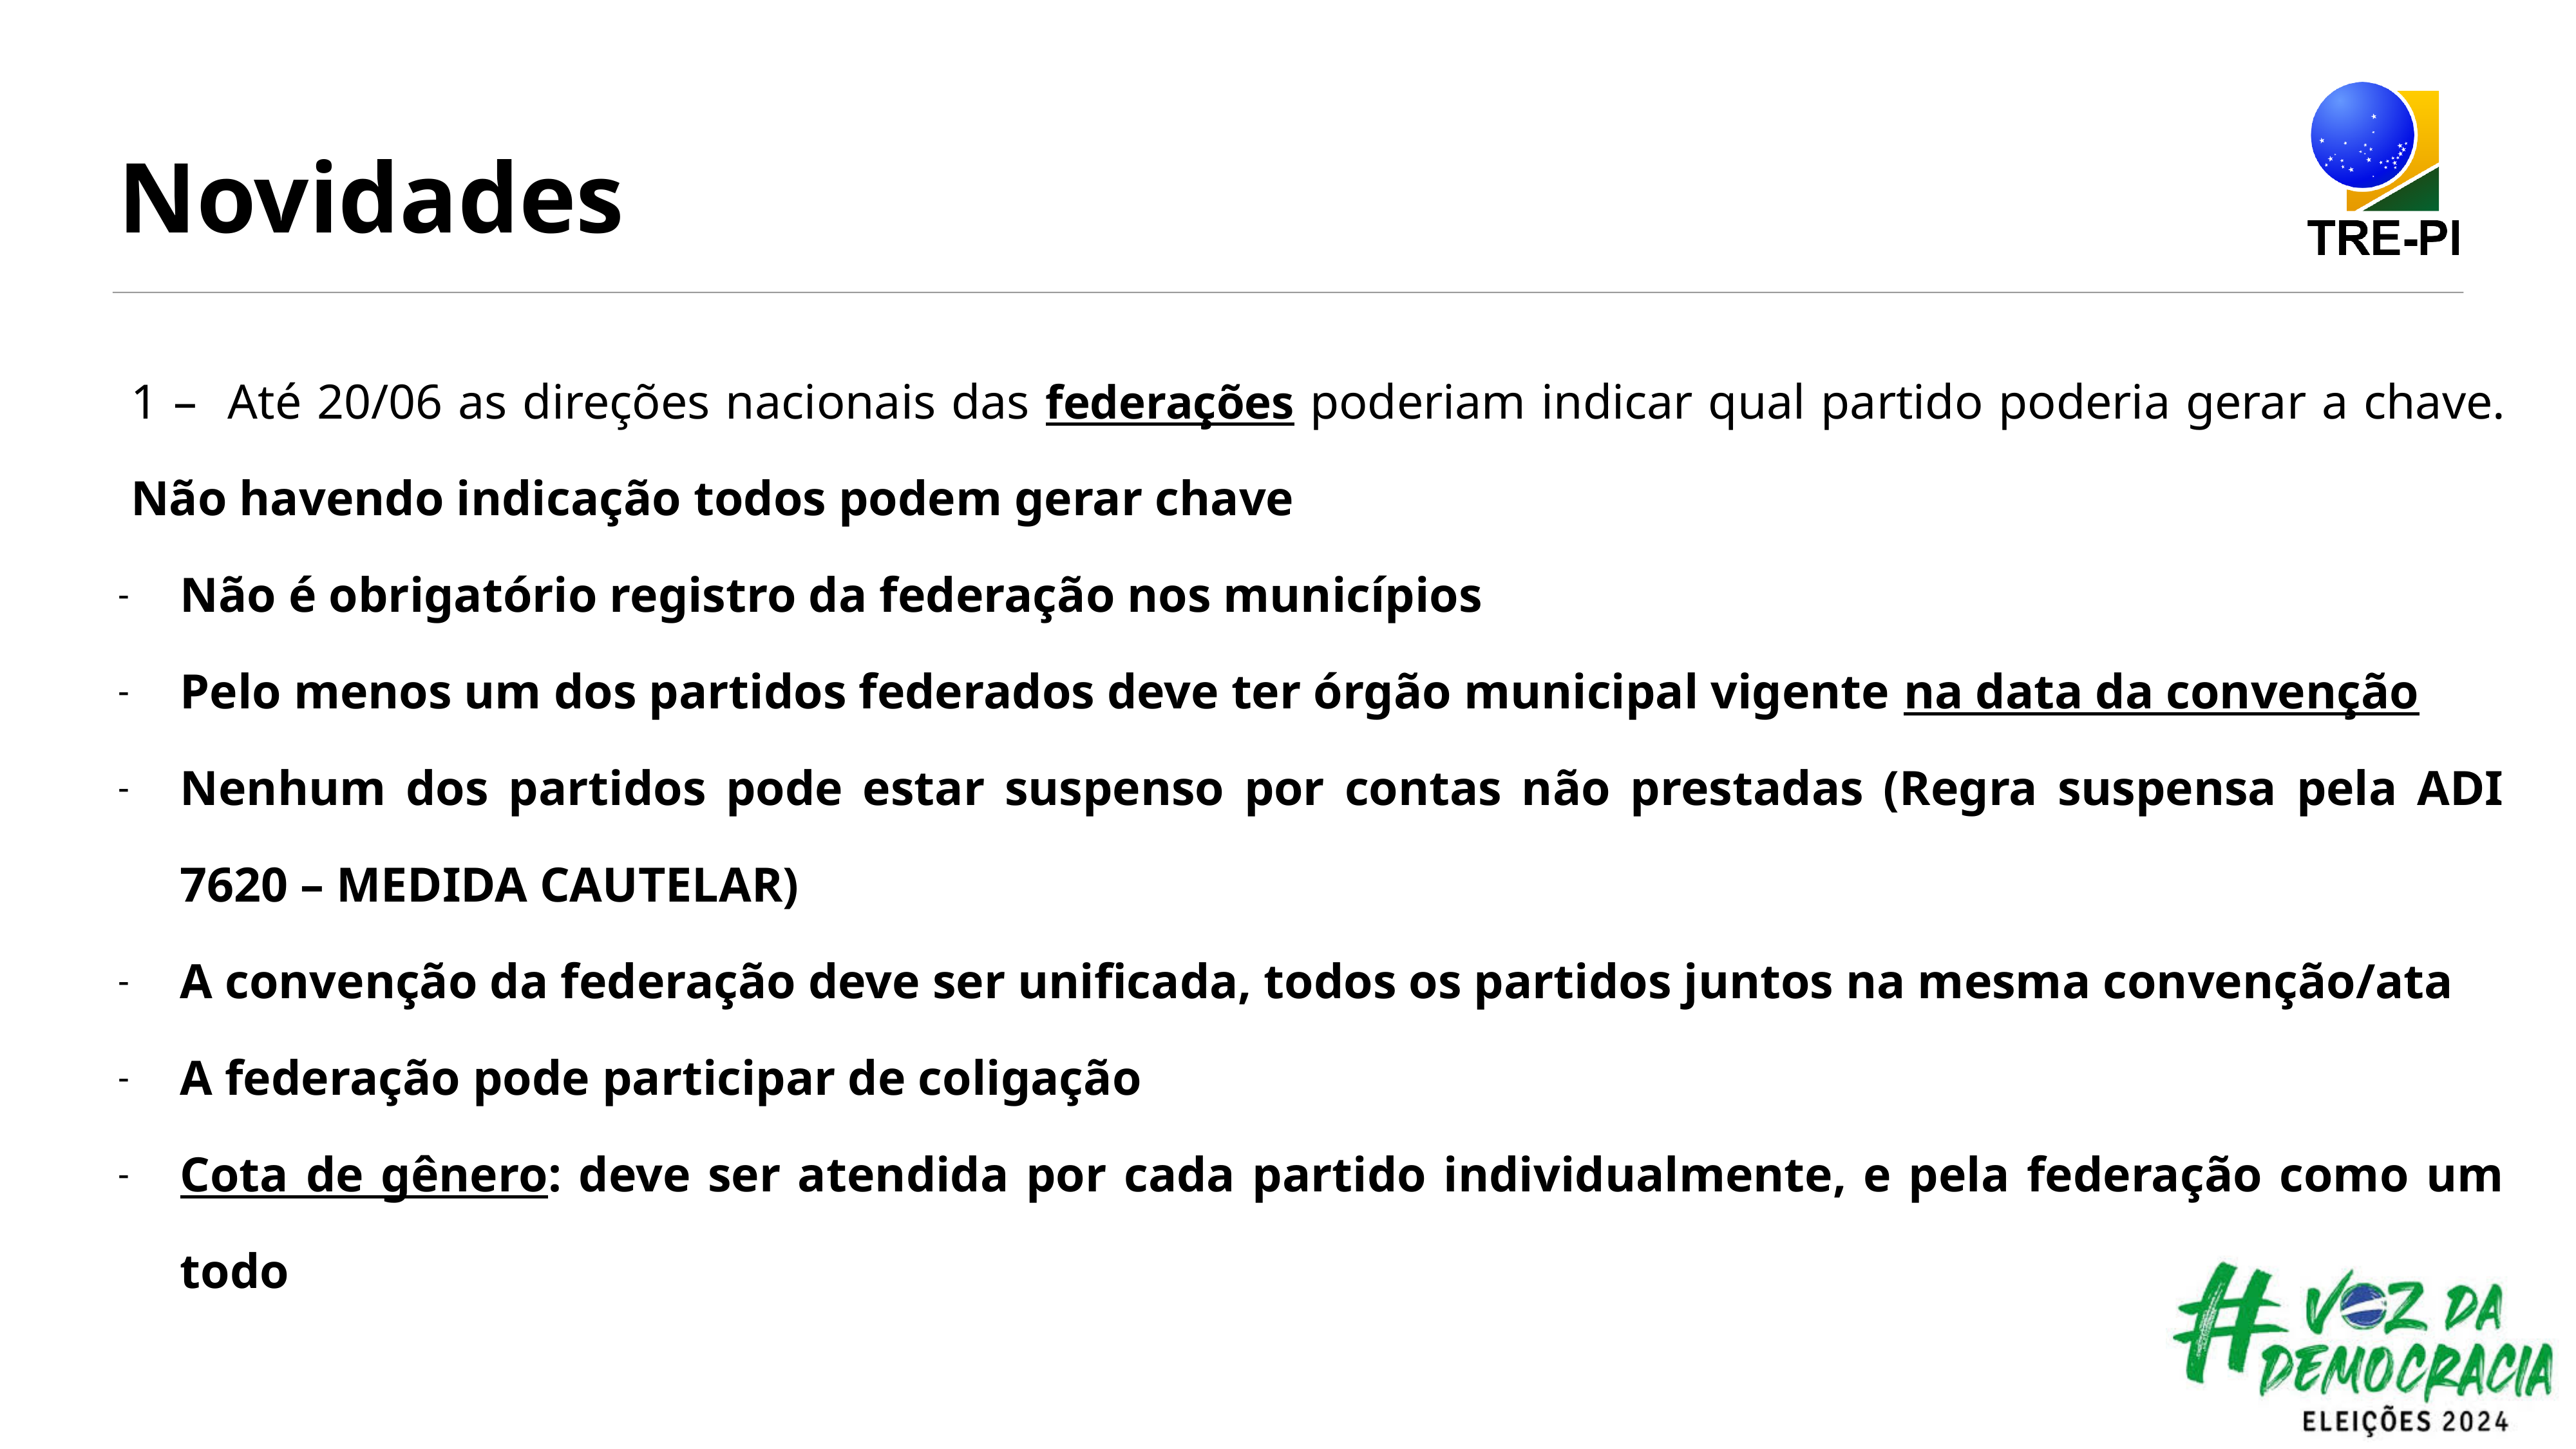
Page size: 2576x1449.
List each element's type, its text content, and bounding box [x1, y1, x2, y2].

picture [2306, 82, 2459, 255]
picture [2166, 1235, 2562, 1449]
title Novidades [112, 50, 2462, 258]
list 1 – Até 20/06 as direções nacionais das federações poderiam indicar qual partido poderia gerar a chave. Não havendo indicação todos podem gerar chave Não é obrigatório registro da federação nos municípios Pelo menos um dos partidos federados deve ter órgão municipal vigente na data da convenção Nenhum dos partidos pode estar suspenso por contas não prestadas (Regra suspensa pela ADI 7620 – MEDIDA CAUTELAR) A convenção da federação deve ser unificada, todos os partidos juntos na mesma convenção/ata A federação pode participar de coligação Cota de gênero: deve ser atendida por cada partido individualmente, e pela federação como um todo [112, 326, 2512, 1399]
